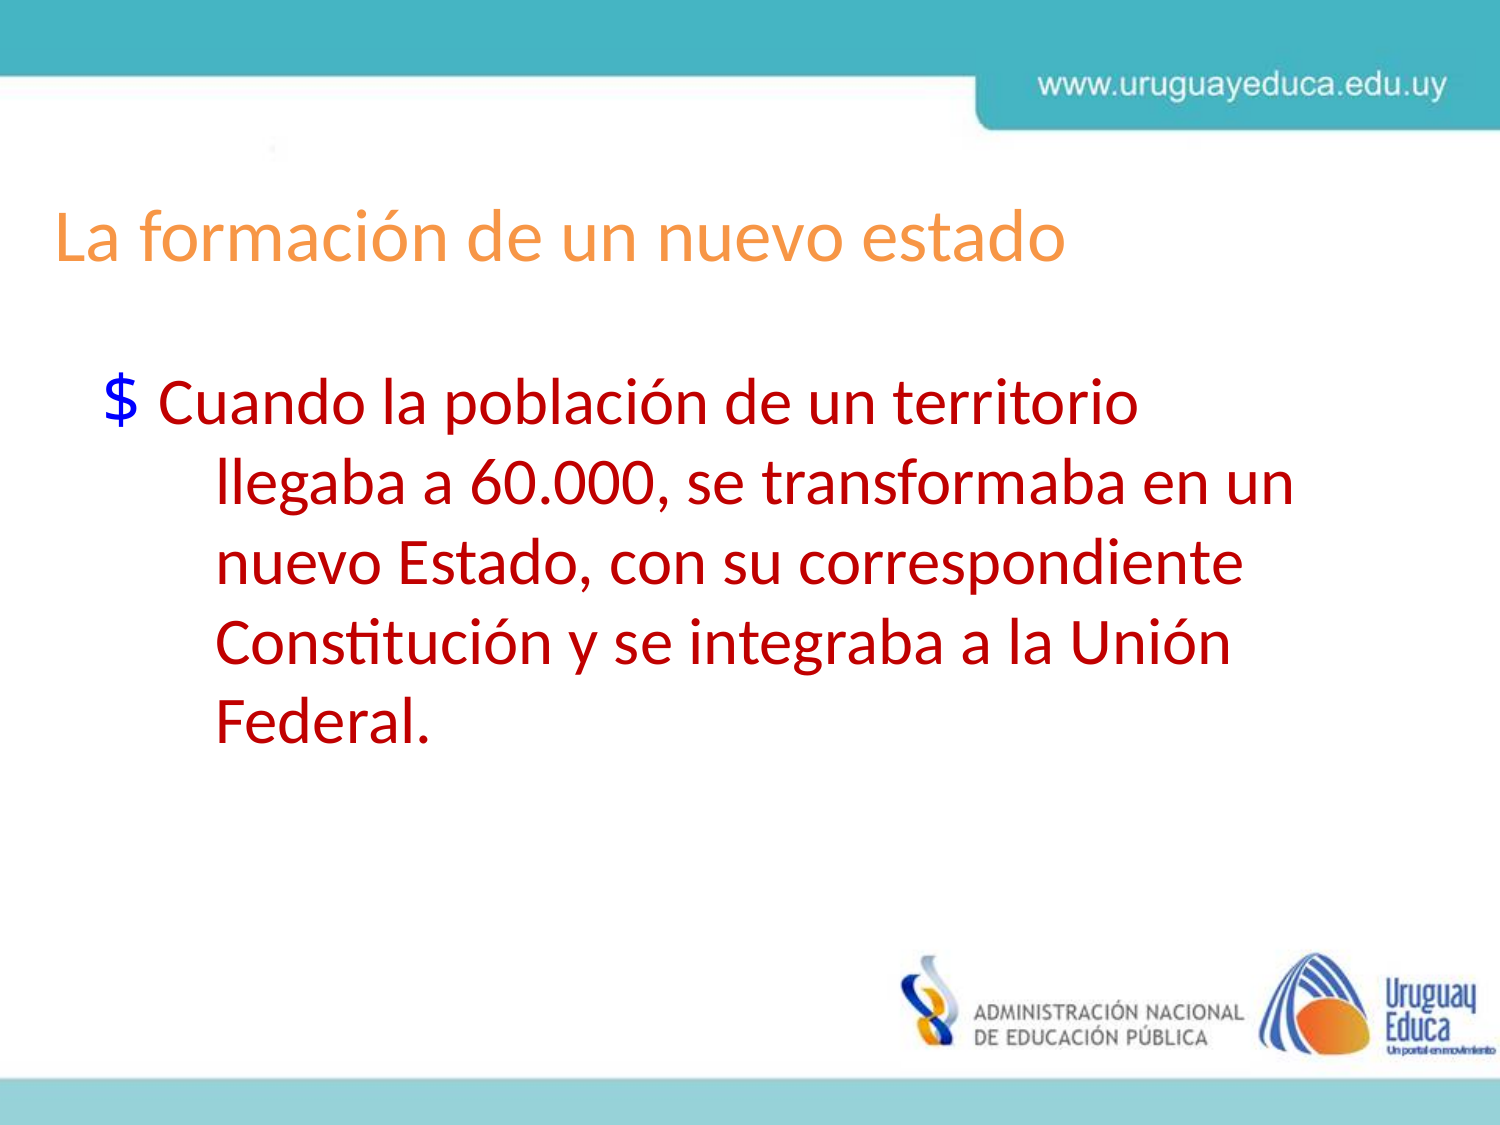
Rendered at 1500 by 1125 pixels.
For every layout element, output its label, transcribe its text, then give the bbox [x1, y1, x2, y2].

title La formación de un nuevo estado [0, 137, 1123, 325]
picture [0, 0, 1500, 1125]
list Cuando la población de un territorio llegaba a 60.000, se transformaba en un nuevo Estado, con su correspondiente Constitución y se integraba a la Unión Federal. [87, 350, 1353, 1012]
